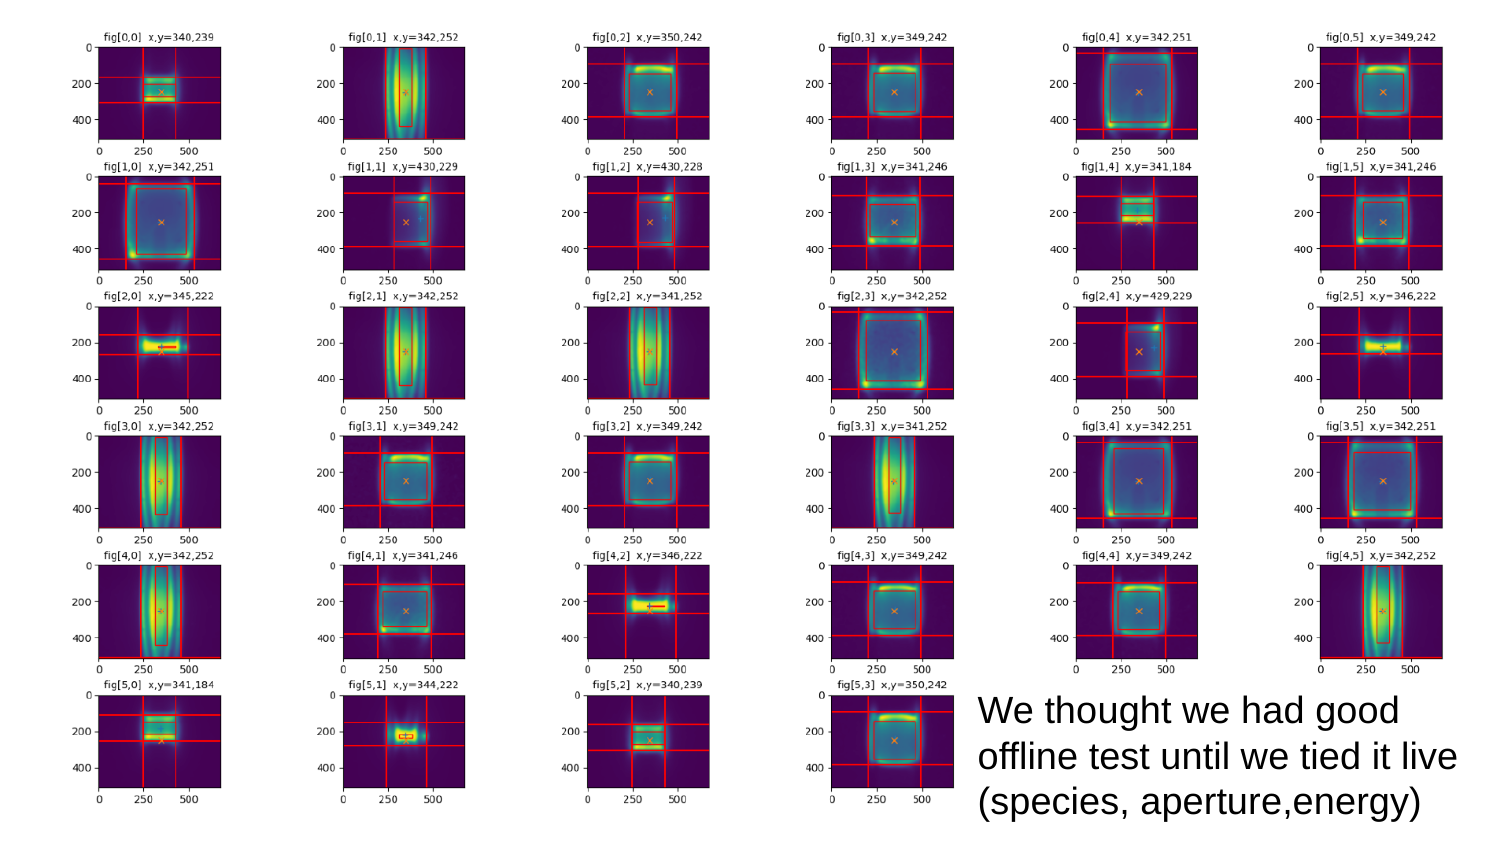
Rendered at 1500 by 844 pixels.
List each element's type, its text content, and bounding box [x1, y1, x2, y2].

title We thought we had good offline test until we tied it live (species, aperture,energy) [962, 670, 1500, 837]
picture [0, 0, 1500, 838]
